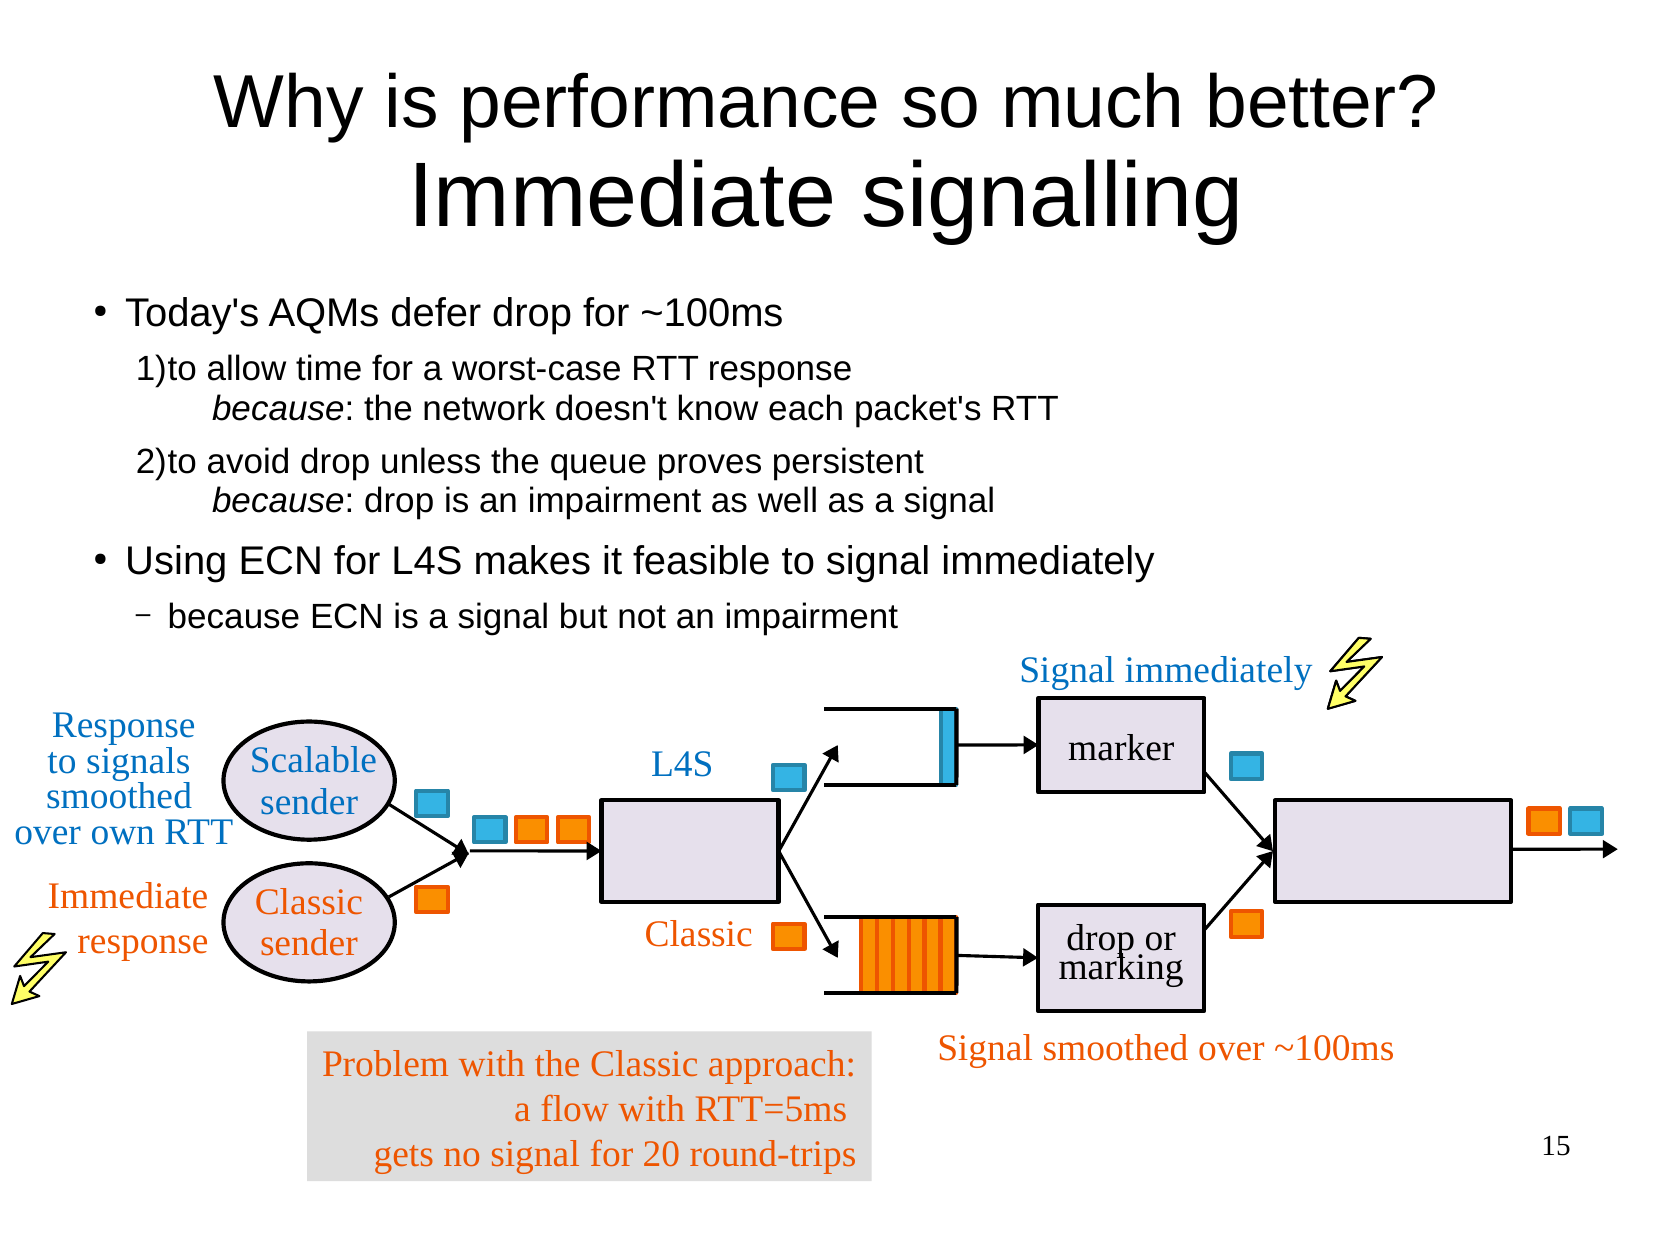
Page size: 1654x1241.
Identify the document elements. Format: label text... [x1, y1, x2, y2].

text_box marker [1038, 698, 1205, 793]
list Today's AQMs defer drop for ~100ms to allow time for a worst-case RTT response because: the network doesn't know each packet's RTT to avoid drop unless the queue proves persistent because: drop is an impairment as well as a signal Using ECN for L4S makes it feasible to signal immediately because ECN is a signal but not an impairment [82, 290, 1571, 638]
title Why is performance so much better? Immediate signalling [82, 49, 1571, 257]
text_box Response to signals smoothed over own RTT [0, 702, 248, 860]
text_box [11, 933, 66, 1004]
text_box [861, 919, 954, 991]
text_box [1327, 637, 1383, 709]
text_box [1570, 808, 1602, 834]
text_box drop or marking [1037, 904, 1205, 1011]
text_box Problem with the Classic approach: a flow with RTT=5ms gets no signal for 20 round-trips [307, 1031, 872, 1182]
text_box Classic sender [224, 863, 395, 982]
text_box [601, 800, 779, 902]
text_box [772, 764, 805, 791]
text_box [473, 817, 506, 843]
text_box Scalable sender [248, 721, 395, 840]
text_box Signal smoothed over ~100ms [922, 1015, 1410, 1076]
text_box Signal immediately [1004, 637, 1328, 698]
text_box [1528, 808, 1561, 834]
text_box [1230, 753, 1263, 779]
text_box Classic [629, 901, 768, 962]
text_box [1230, 911, 1263, 937]
text_box [416, 790, 448, 817]
text_box [772, 923, 805, 950]
text_box [940, 711, 954, 783]
text_box [515, 817, 548, 843]
text_box Immediate response [32, 863, 224, 969]
text_box [557, 817, 590, 843]
text_box [1275, 800, 1511, 902]
text_box [416, 886, 448, 913]
text_box L4S [629, 731, 729, 792]
